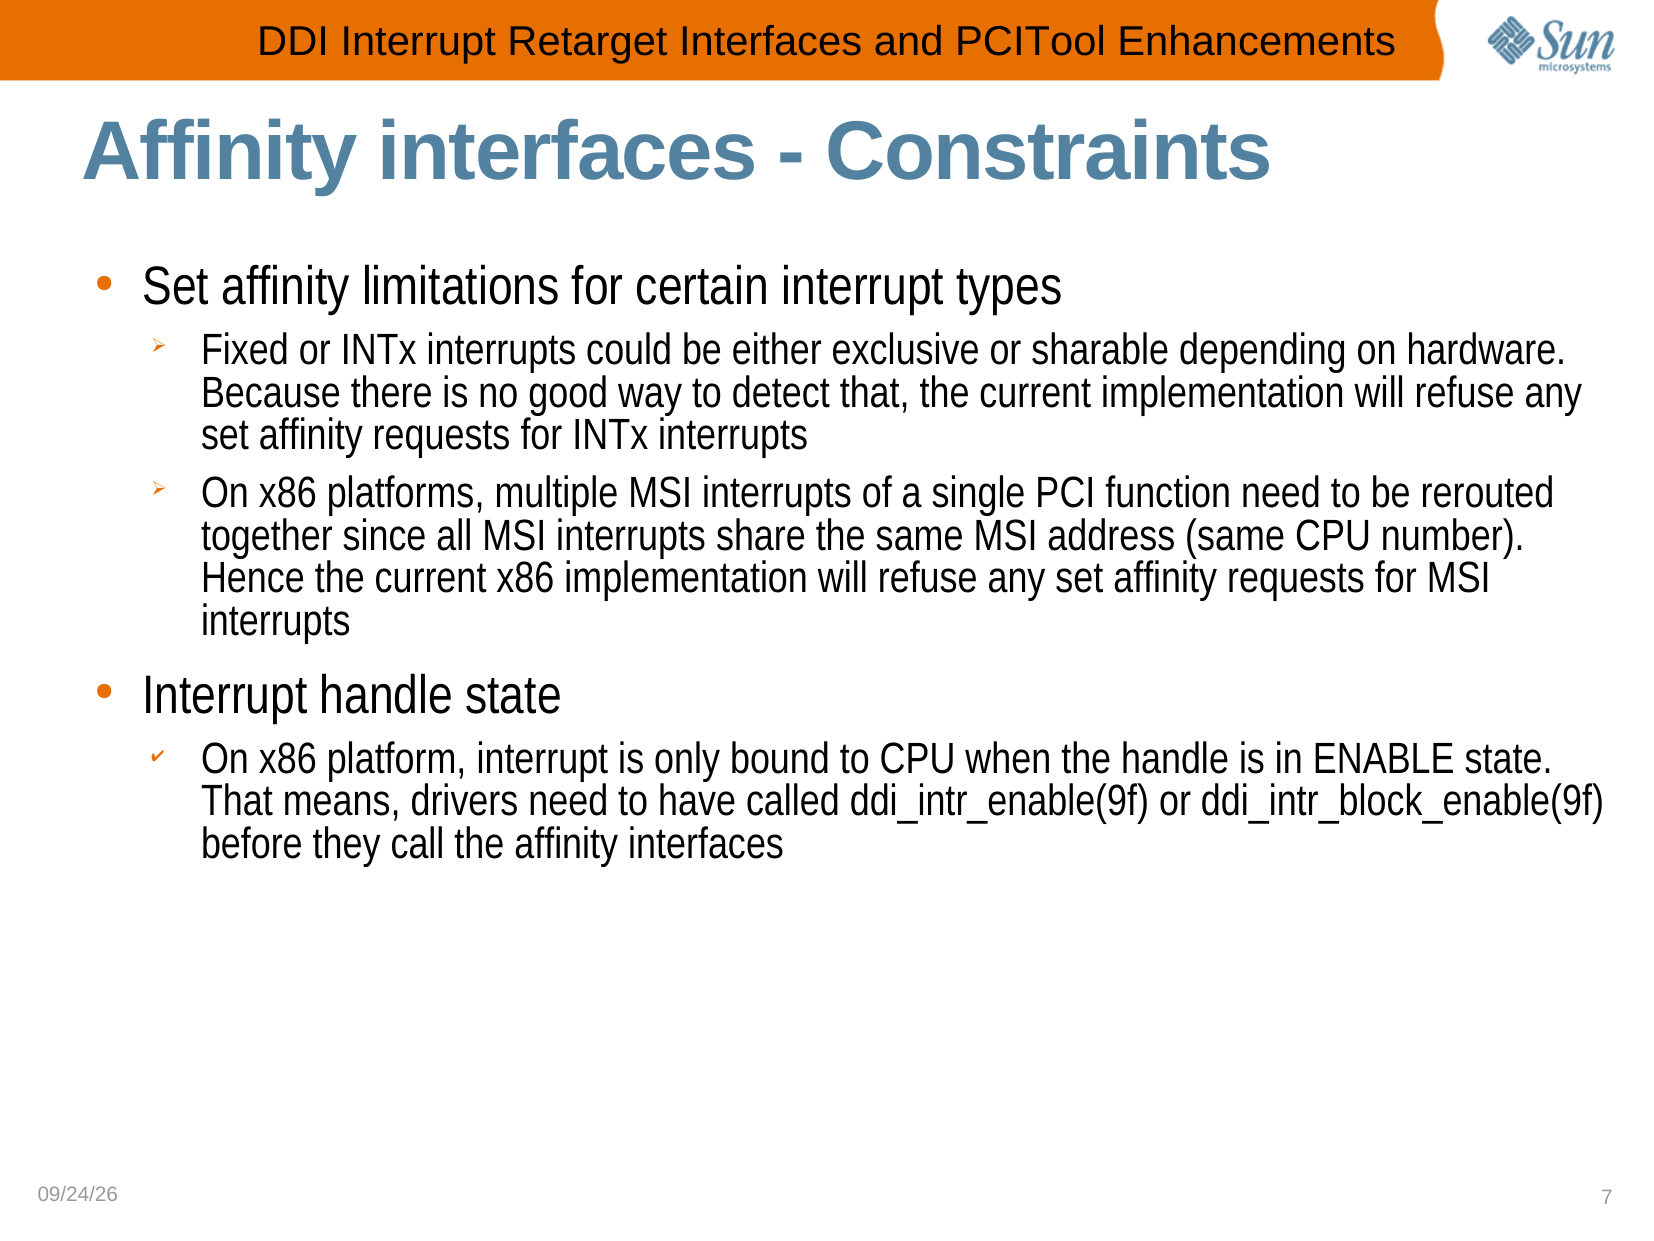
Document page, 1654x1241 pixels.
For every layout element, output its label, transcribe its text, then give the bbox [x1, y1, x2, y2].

title Affinity interfaces - Constraints [81, 112, 1654, 252]
list Set affinity limitations for certain interrupt types Fixed or INTx interrupts could be either exclusive or sharable depending on hardware. Because there is no good way to detect that, the current implementation will refuse any set affinity requests for INTx interrupts On x86 platforms, multiple MSI interrupts of a single PCI function need to be rerouted together since all MSI interrupts share the same MSI address (same CPU number). Hence the current x86 implementation will refuse any set affinity requests for MSI interrupts Interrupt handle state On x86 platform, interrupt is only bound to CPU when the handle is in ENABLE state. That means, drivers need to have called ddi_intr_enable(9f) or ddi_intr_block_enable(9f) before they call the affinity interfaces [75, 262, 1613, 1126]
picture [0, 0, 1654, 83]
